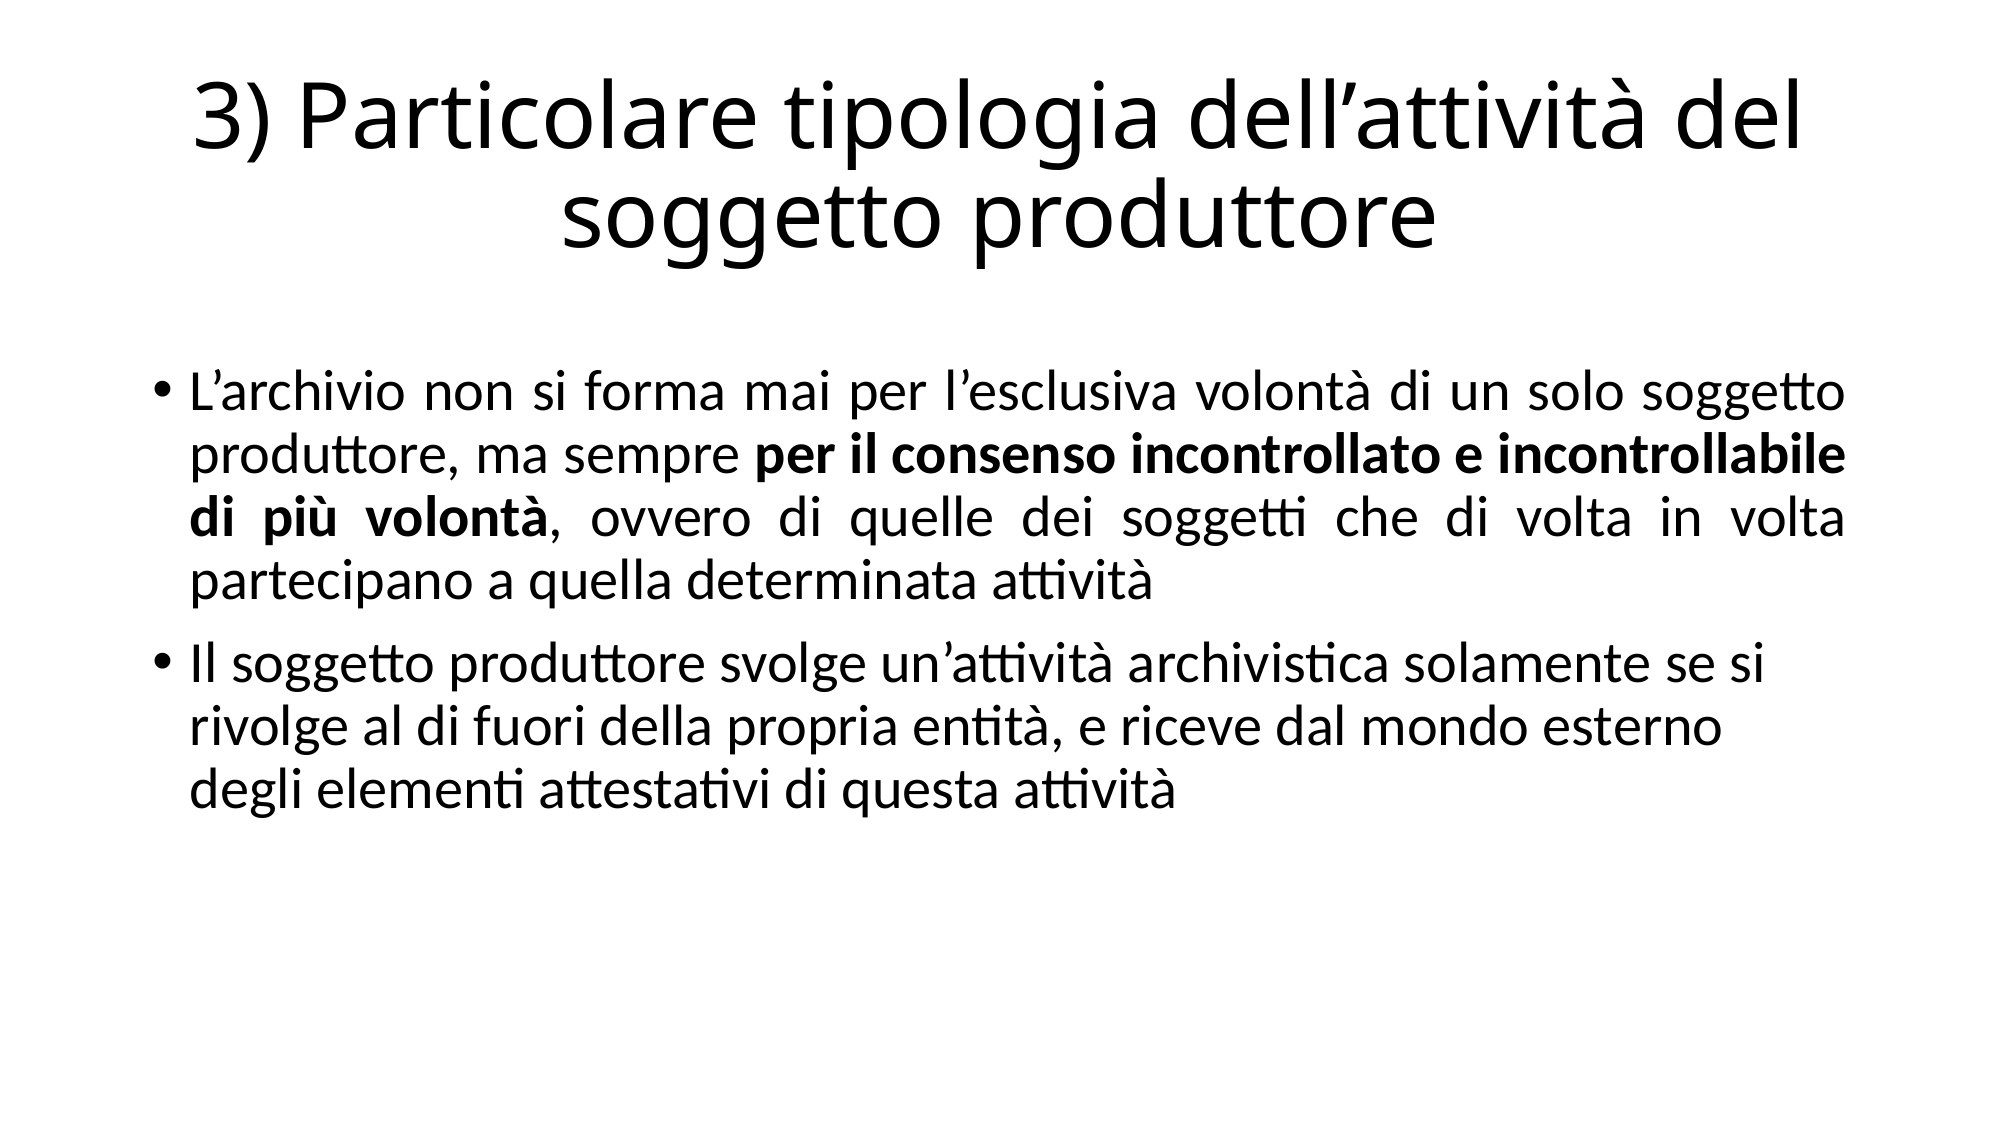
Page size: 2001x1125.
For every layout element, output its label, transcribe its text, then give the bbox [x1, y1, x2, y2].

list L’archivio non si forma mai per l’esclusiva volontà di un solo soggetto produttore, ma sempre per il consenso incontrollato e incontrollabile di più volontà, ovvero di quelle dei soggetti che di volta in volta partecipano a quella determinata attività Il soggetto produttore svolge un’attività archivistica solamente se si rivolge al di fuori della propria entità, e riceve dal mondo esterno degli elementi attestativi di questa attività [137, 352, 1863, 962]
title 3) Particolare tipologia dell’attività del soggetto produttore [137, 59, 1863, 278]
